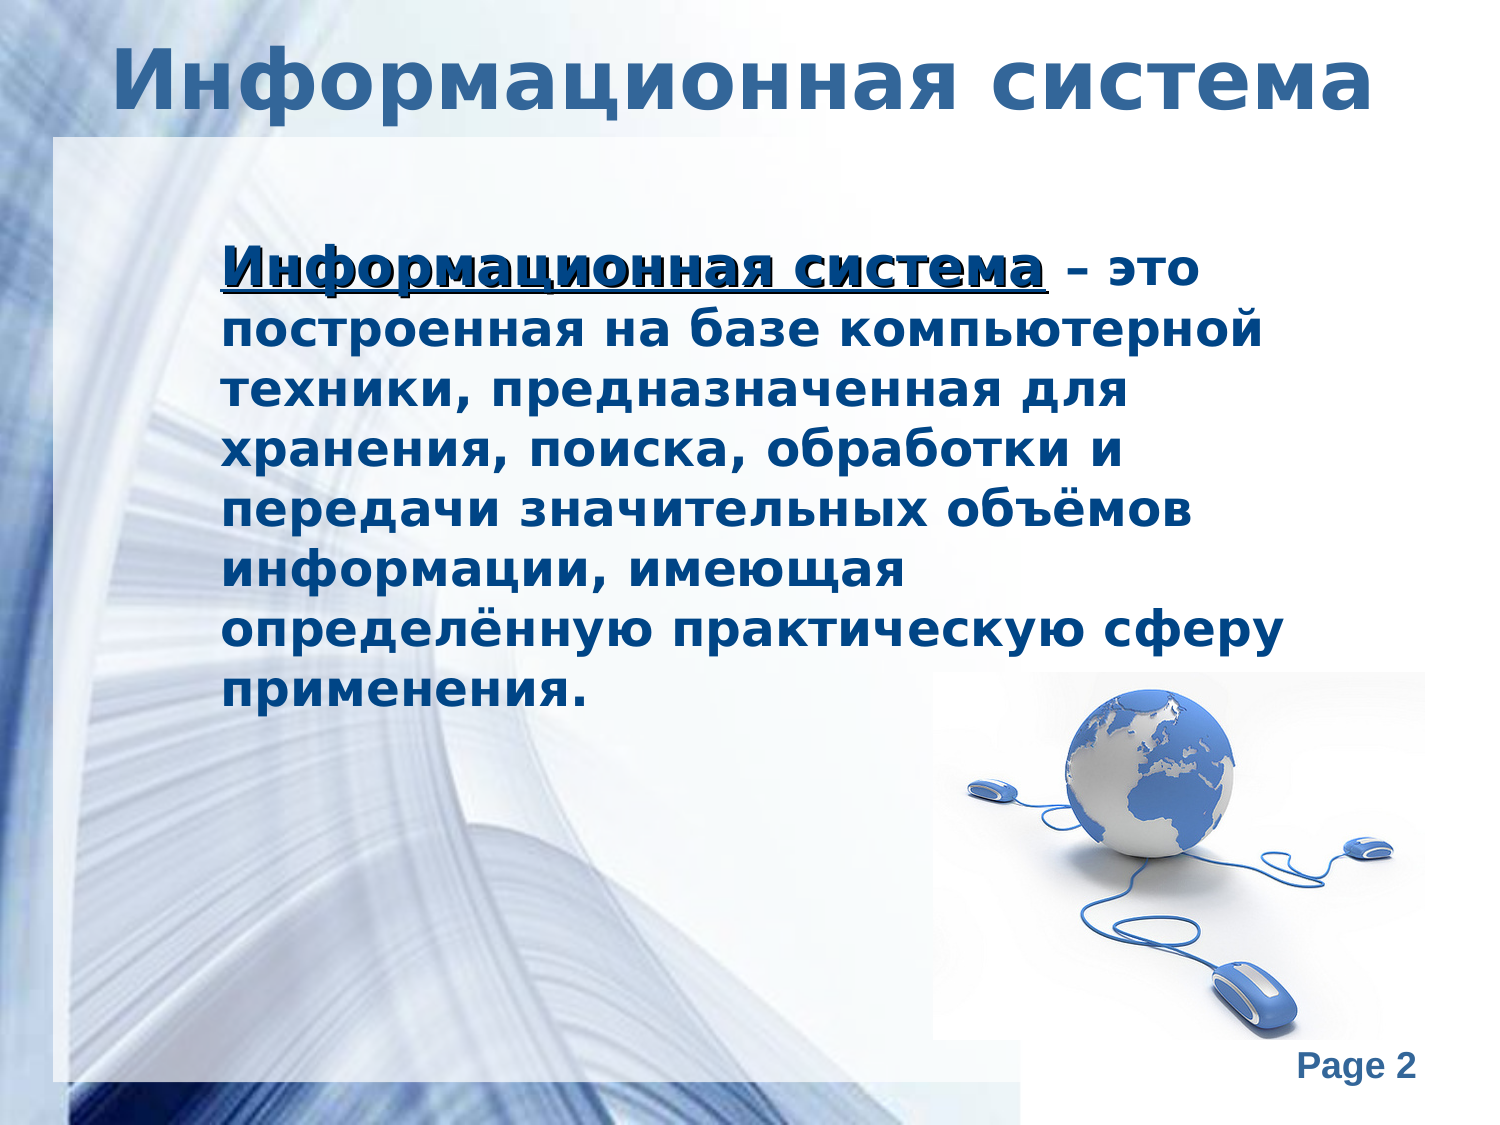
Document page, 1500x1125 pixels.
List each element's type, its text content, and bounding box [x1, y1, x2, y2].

text_box Информационная система [94, 19, 1392, 134]
text_box Информационная система – это построенная на базе компьютерной техники, предназначенная для хранения, поиска, обработки и передачи значительных объёмов информации, имеющая определённую практическую сферу применения. [205, 223, 1340, 630]
picture [0, 0, 1500, 1125]
